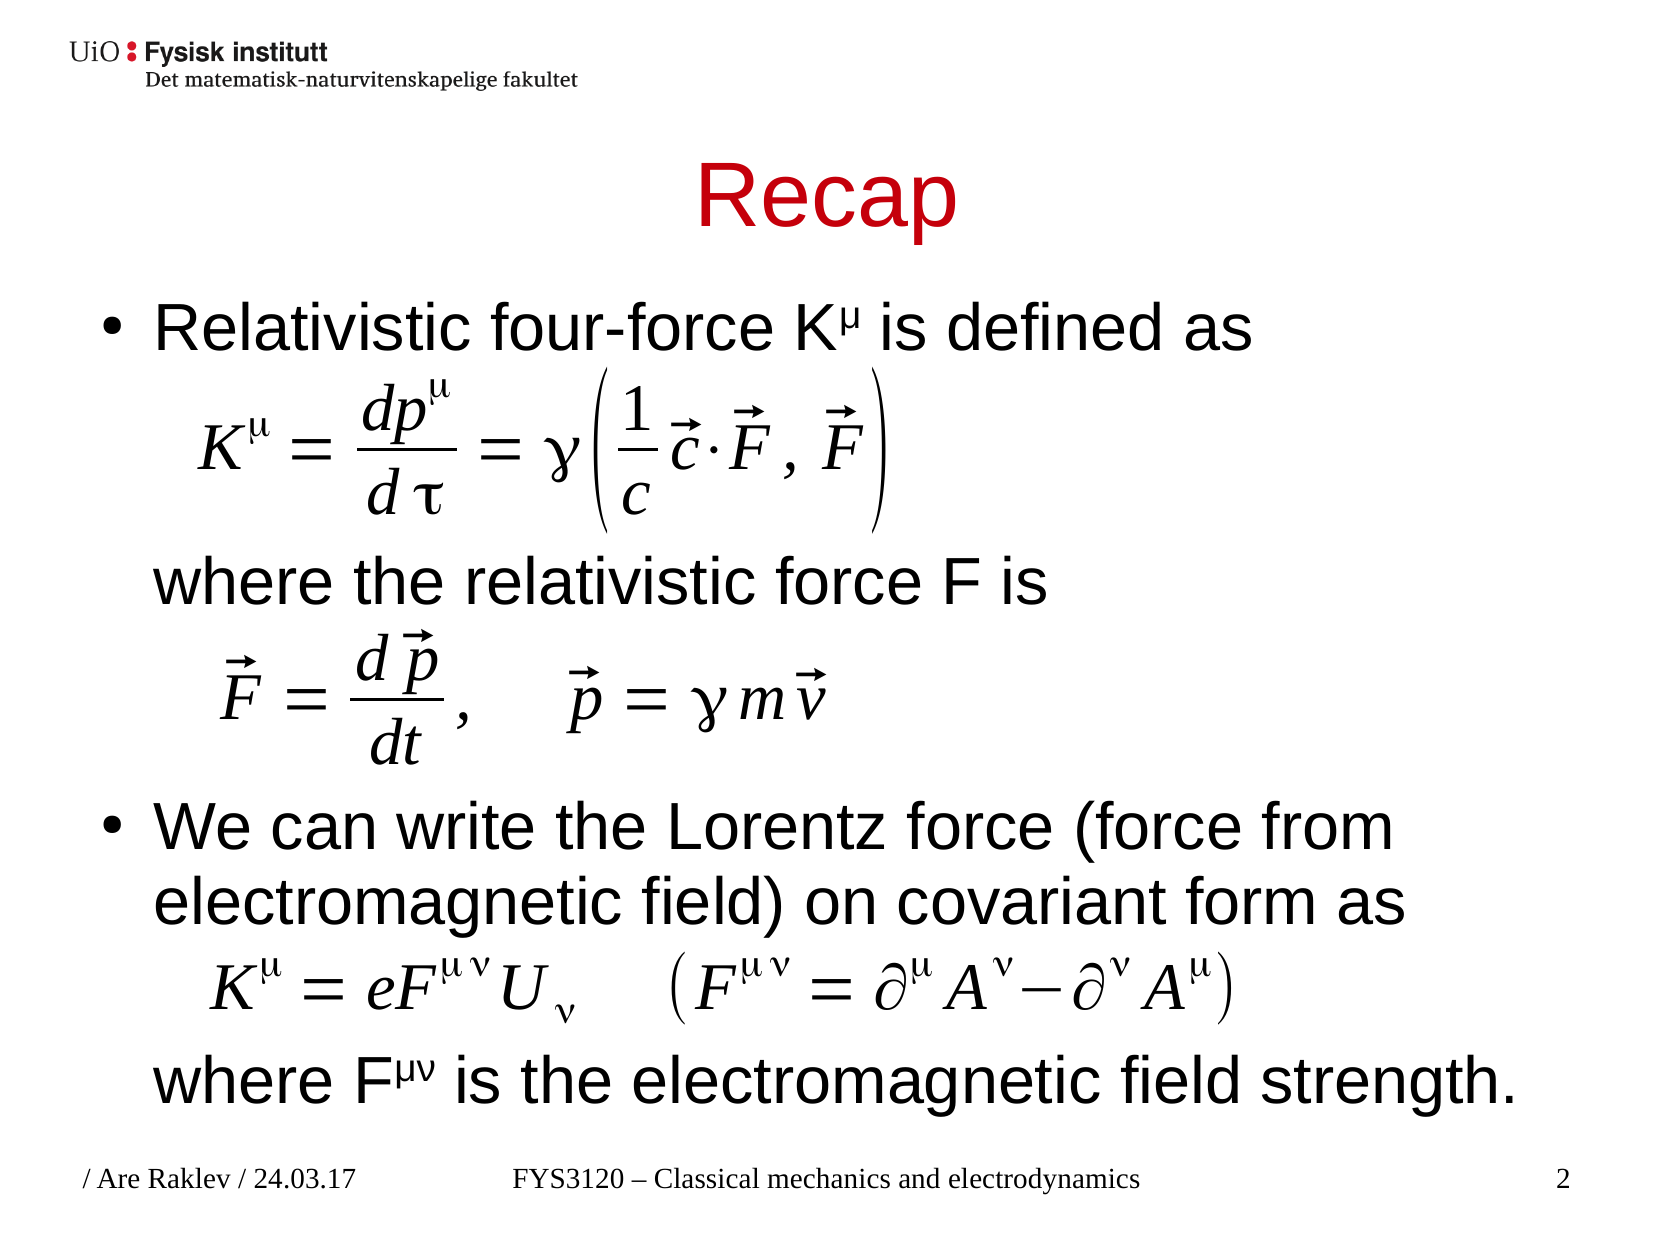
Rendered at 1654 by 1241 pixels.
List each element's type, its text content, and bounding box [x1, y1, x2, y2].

chart [211, 621, 836, 779]
list Relativistic four-force Kμ is defined as where the relativistic force F is We can write the Lorentz force (force from electromagnetic field) on covariant form as where Fμν is the electromagnetic field strength. [82, 290, 1571, 1147]
chart [187, 363, 898, 538]
title Recap [82, 90, 1571, 290]
chart [199, 948, 1244, 1029]
picture [68, 37, 581, 93]
